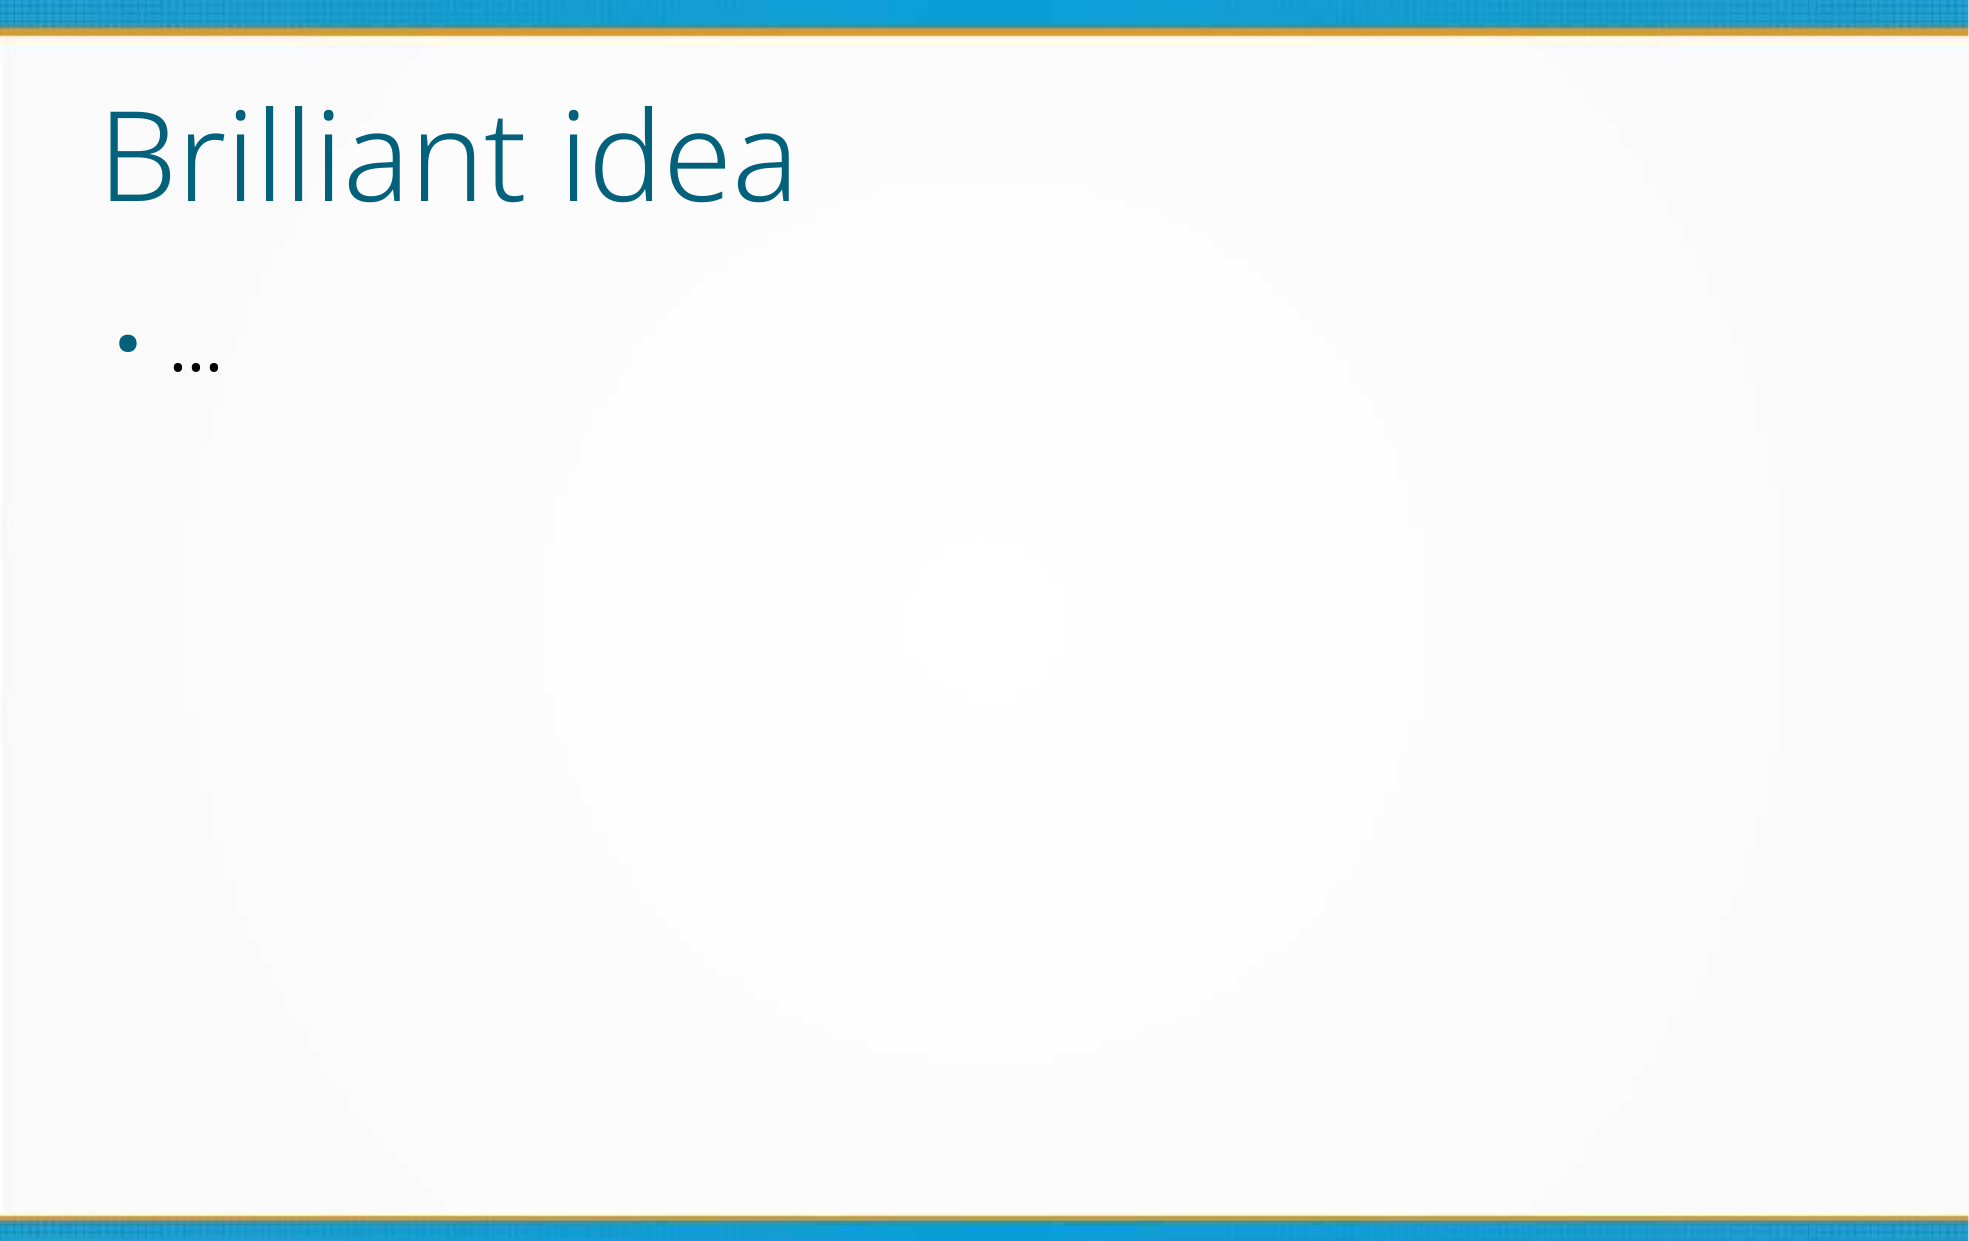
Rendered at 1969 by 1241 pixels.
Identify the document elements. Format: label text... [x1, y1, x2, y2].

picture [0, 0, 1969, 1241]
title Brilliant idea [98, 49, 1870, 257]
list ... [98, 300, 1876, 1186]
